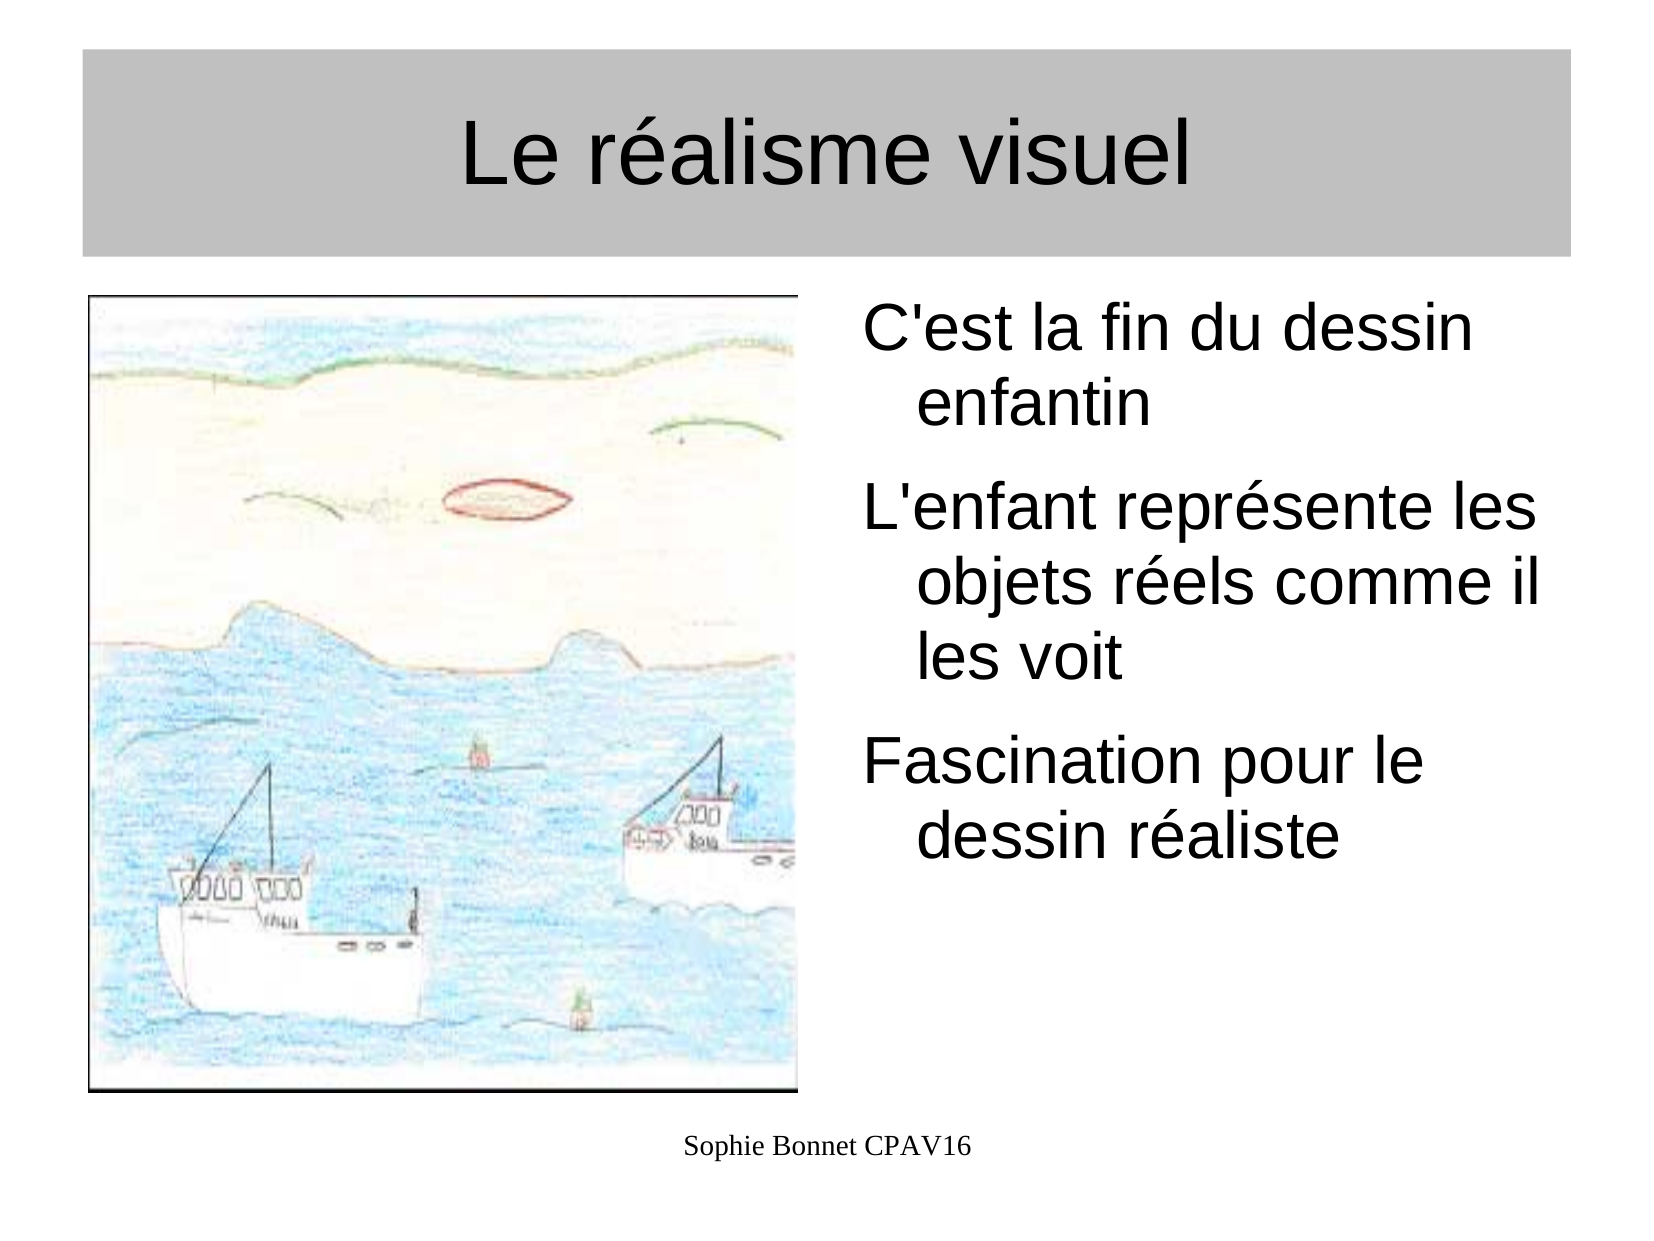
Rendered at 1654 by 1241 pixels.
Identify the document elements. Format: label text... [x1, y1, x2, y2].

title Le réalisme visuel [82, 49, 1571, 257]
picture [88, 295, 798, 1093]
list C'est la fin du dessin enfantin L'enfant représente les objets réels comme il les voit Fascination pour le dessin réaliste [845, 290, 1572, 1109]
